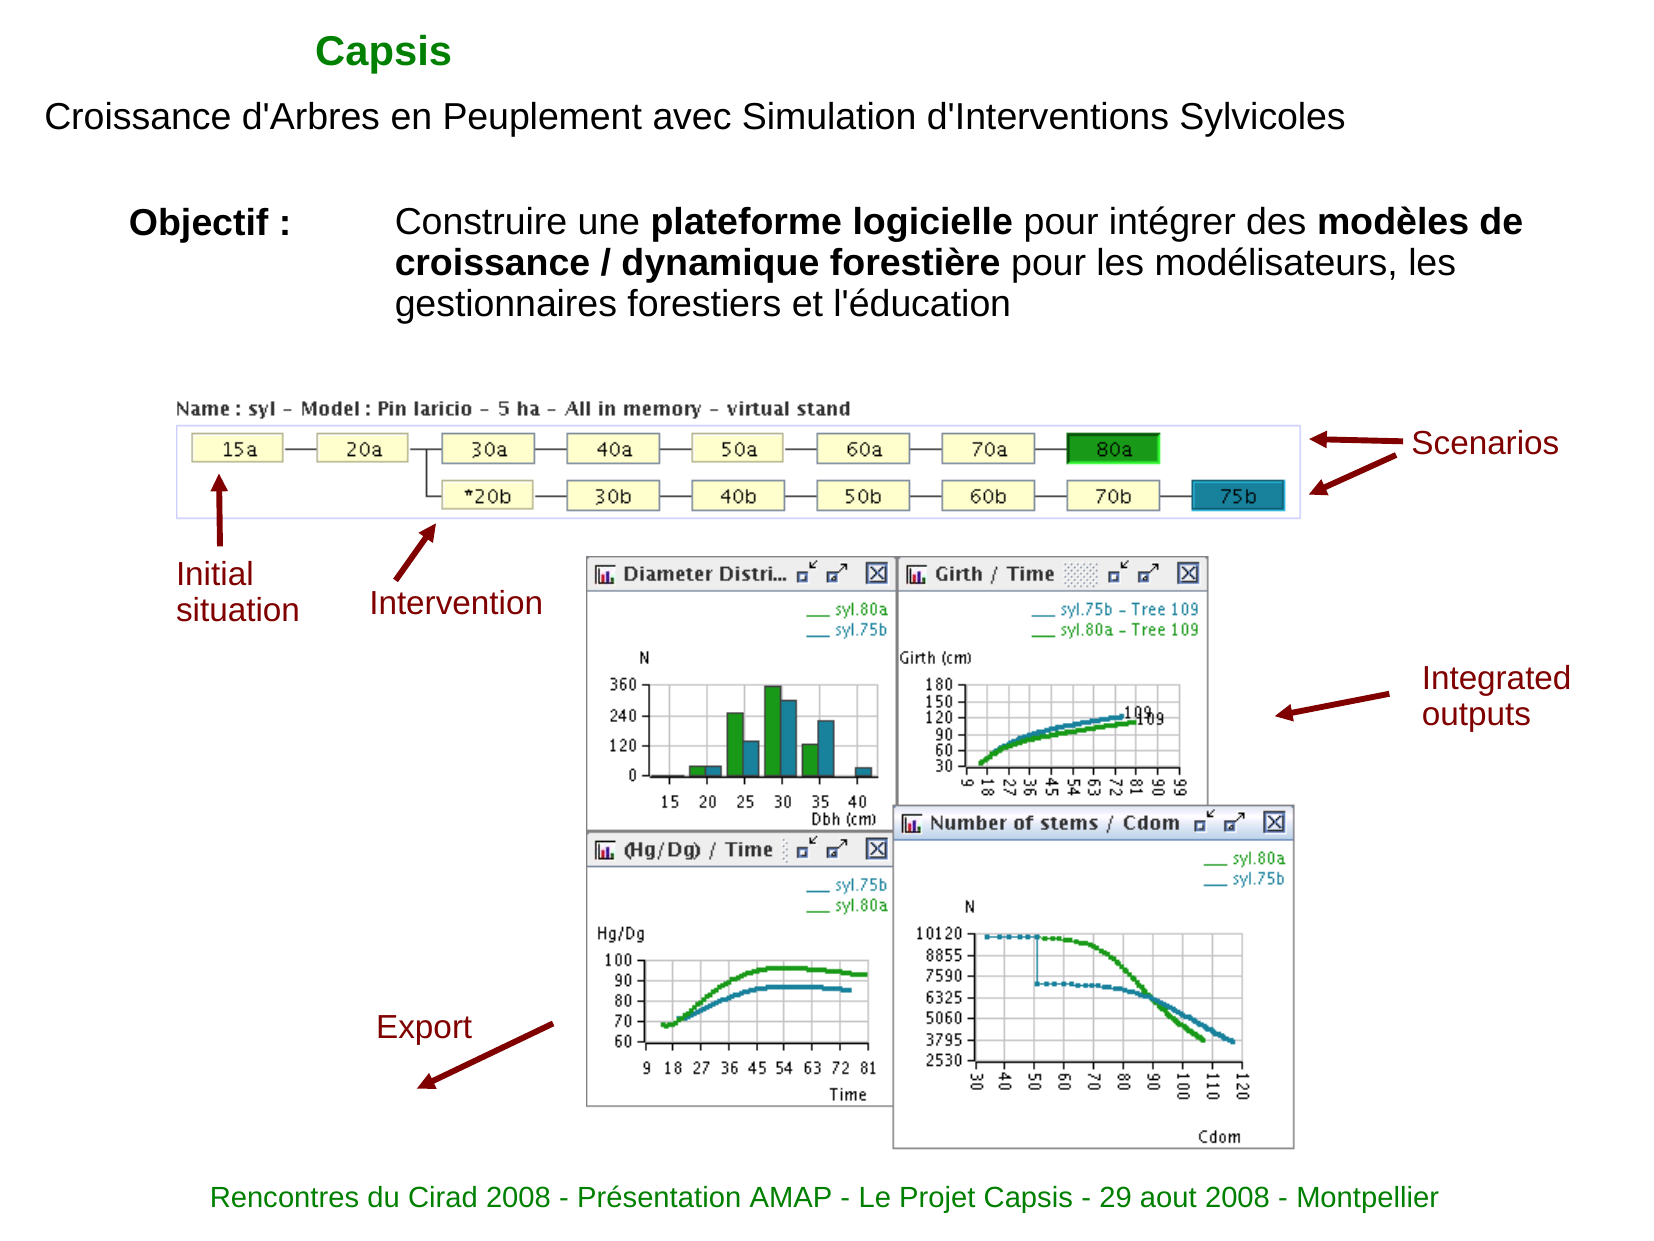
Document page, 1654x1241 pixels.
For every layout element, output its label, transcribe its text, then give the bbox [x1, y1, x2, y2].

text_box Capsis [300, 19, 468, 82]
text_box Scenarios [1411, 425, 1609, 465]
text_box Croissance d'Arbres en Peuplement avec Simulation d'Interventions Sylvicoles [29, 88, 1605, 150]
text_box Construire une plateforme logicielle pour intégrer des modèles de croissance / dynamique forestière pour les modélisateurs, les gestionnaires forestiers et l'éducation [380, 195, 1650, 351]
text_box Export [376, 1009, 578, 1049]
picture [586, 556, 1298, 1151]
text_box Objectif : [114, 195, 357, 260]
picture [176, 397, 1309, 524]
text_box Initial situation [176, 556, 338, 634]
text_box Integrated outputs [1421, 661, 1620, 739]
text_box Intervention [369, 585, 579, 625]
